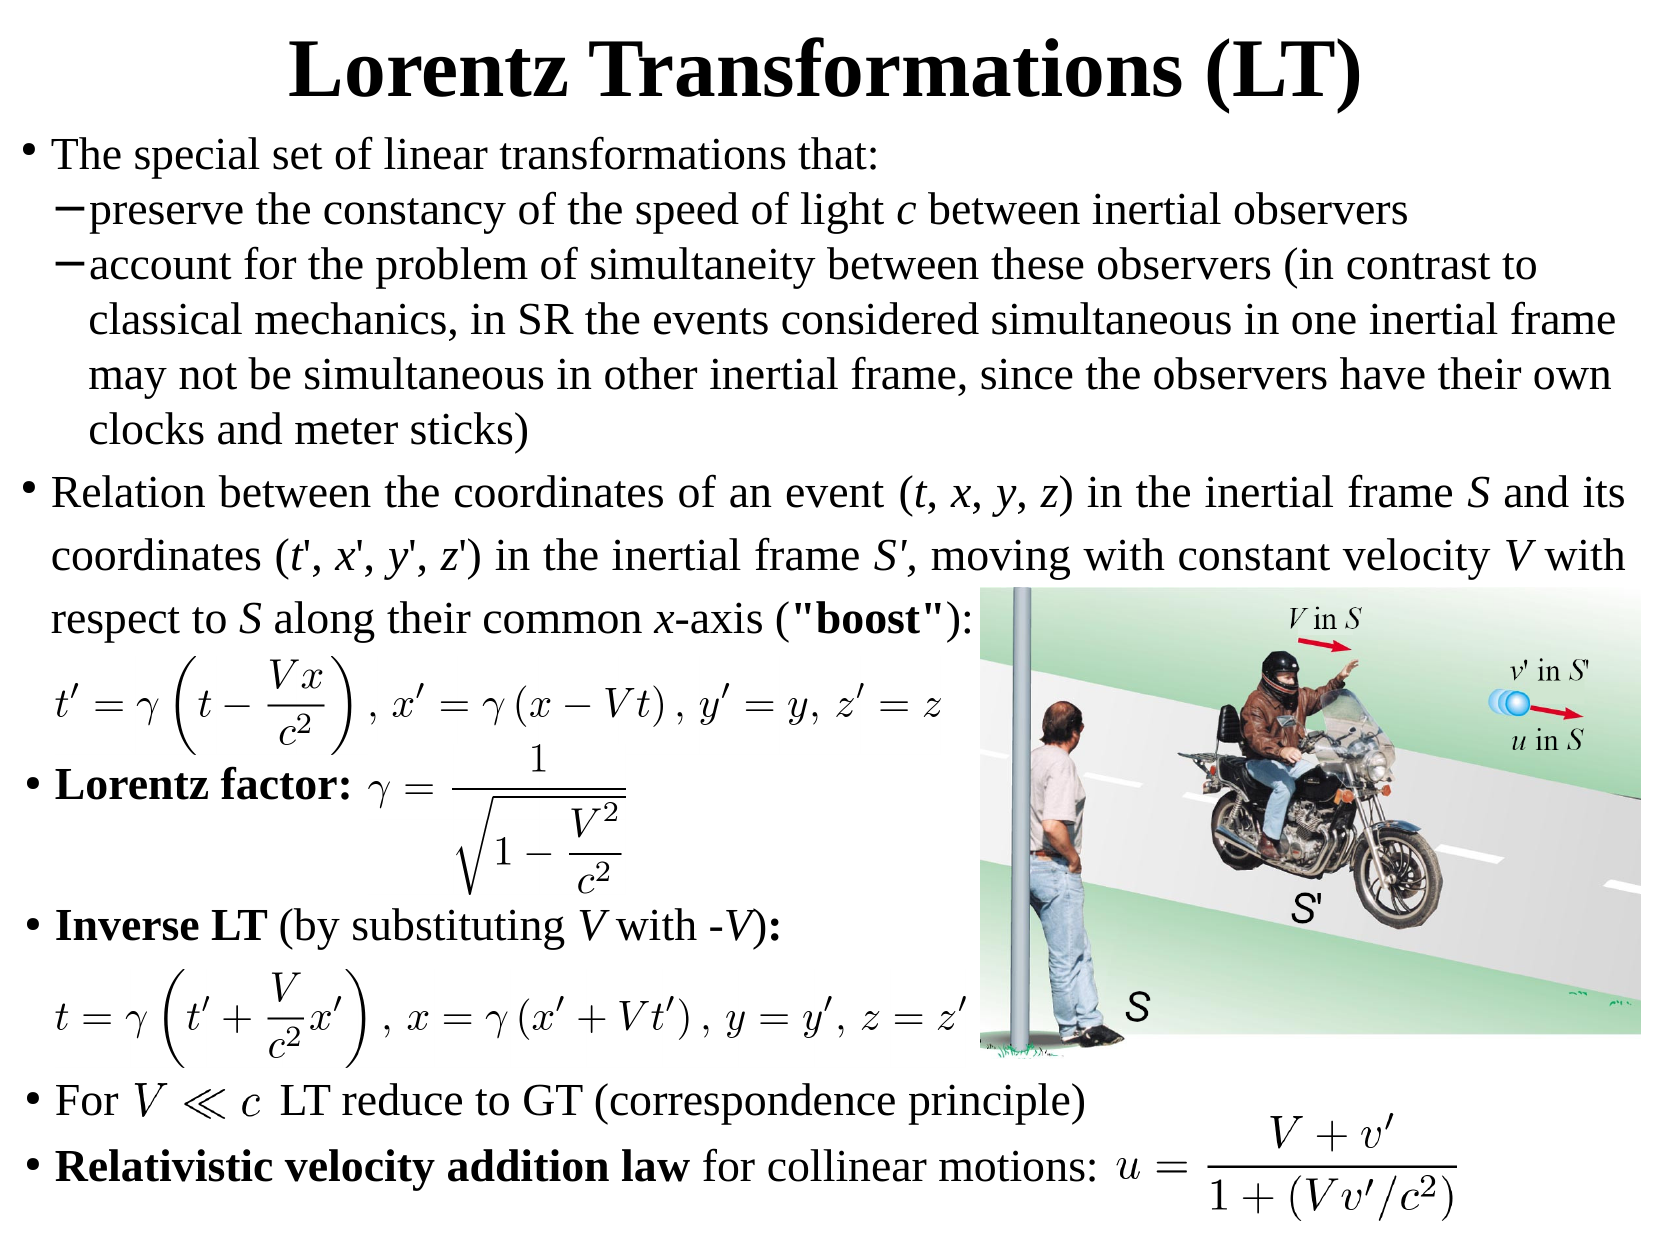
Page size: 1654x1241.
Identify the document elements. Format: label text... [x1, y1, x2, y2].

list The special set of linear transformations that: preserve the constancy of the speed of light c between inertial observers account for the problem of simultaneity between these observers (in contrast to classical mechanics, in SR the events considered simultaneous in one inertial frame may not be simultaneous in other inertial frame, since the observers have their own clocks and meter sticks) Relation between the coordinates of an event (t, x, y, z) in the inertial frame S and its coordinates (t', x', y', z') in the inertial frame S', moving with constant velocity V with respect to S along their common x-axis ("boost"): [20, 115, 1626, 643]
picture [134, 1083, 260, 1119]
picture [55, 969, 966, 1068]
title Lorentz Transformations (LT) [27, 11, 1626, 115]
picture [1116, 1112, 1457, 1221]
picture [55, 656, 941, 895]
picture [980, 587, 1641, 1059]
text_box Lorentz factor: Inverse LT (by substituting V with -V): For LT reduce to GT (correspondence principle) Relativistic velocity addition law for collinear motions: [24, 751, 1143, 1195]
